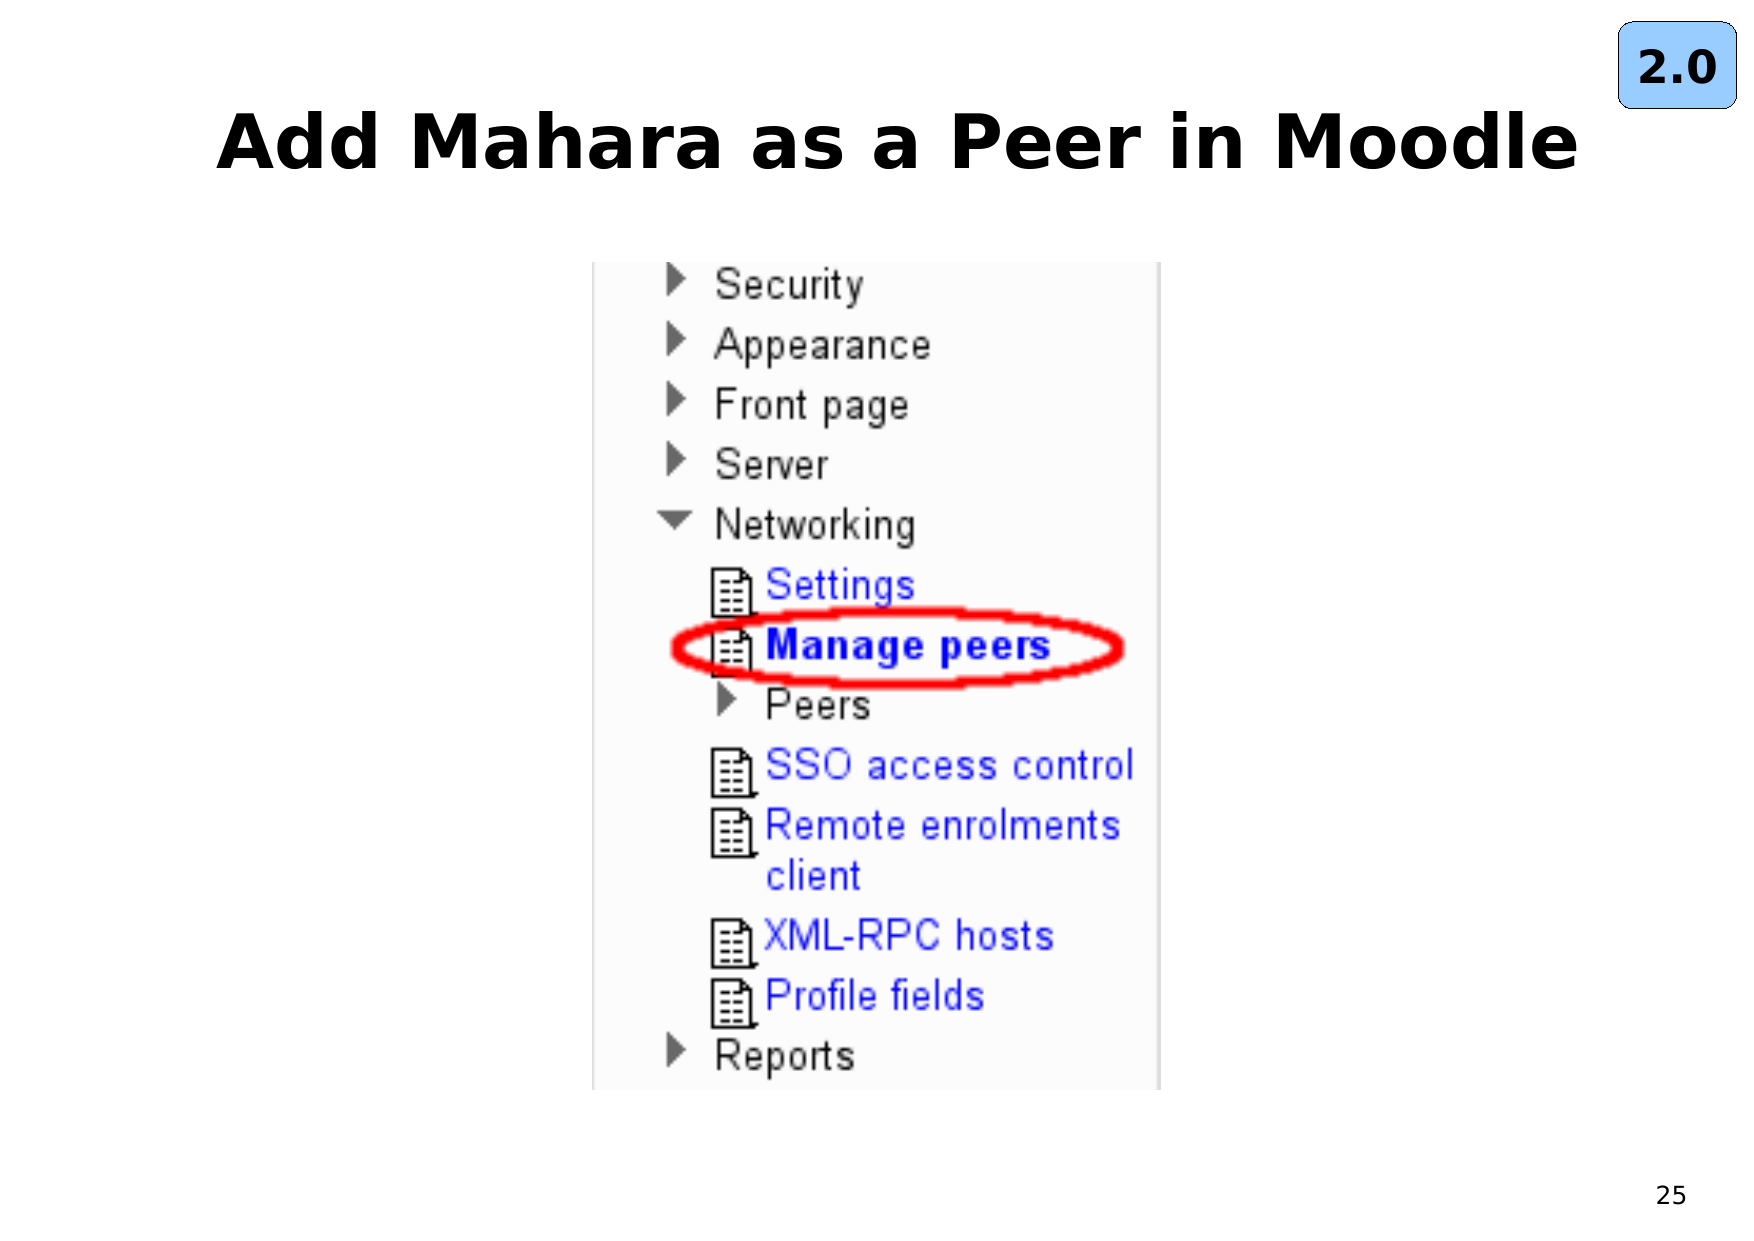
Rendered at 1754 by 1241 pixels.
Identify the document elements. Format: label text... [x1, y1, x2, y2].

picture [592, 262, 1161, 1090]
text_box 2.0 [1618, 21, 1737, 109]
title Add Mahara as a Peer in Moodle [59, 50, 1713, 227]
